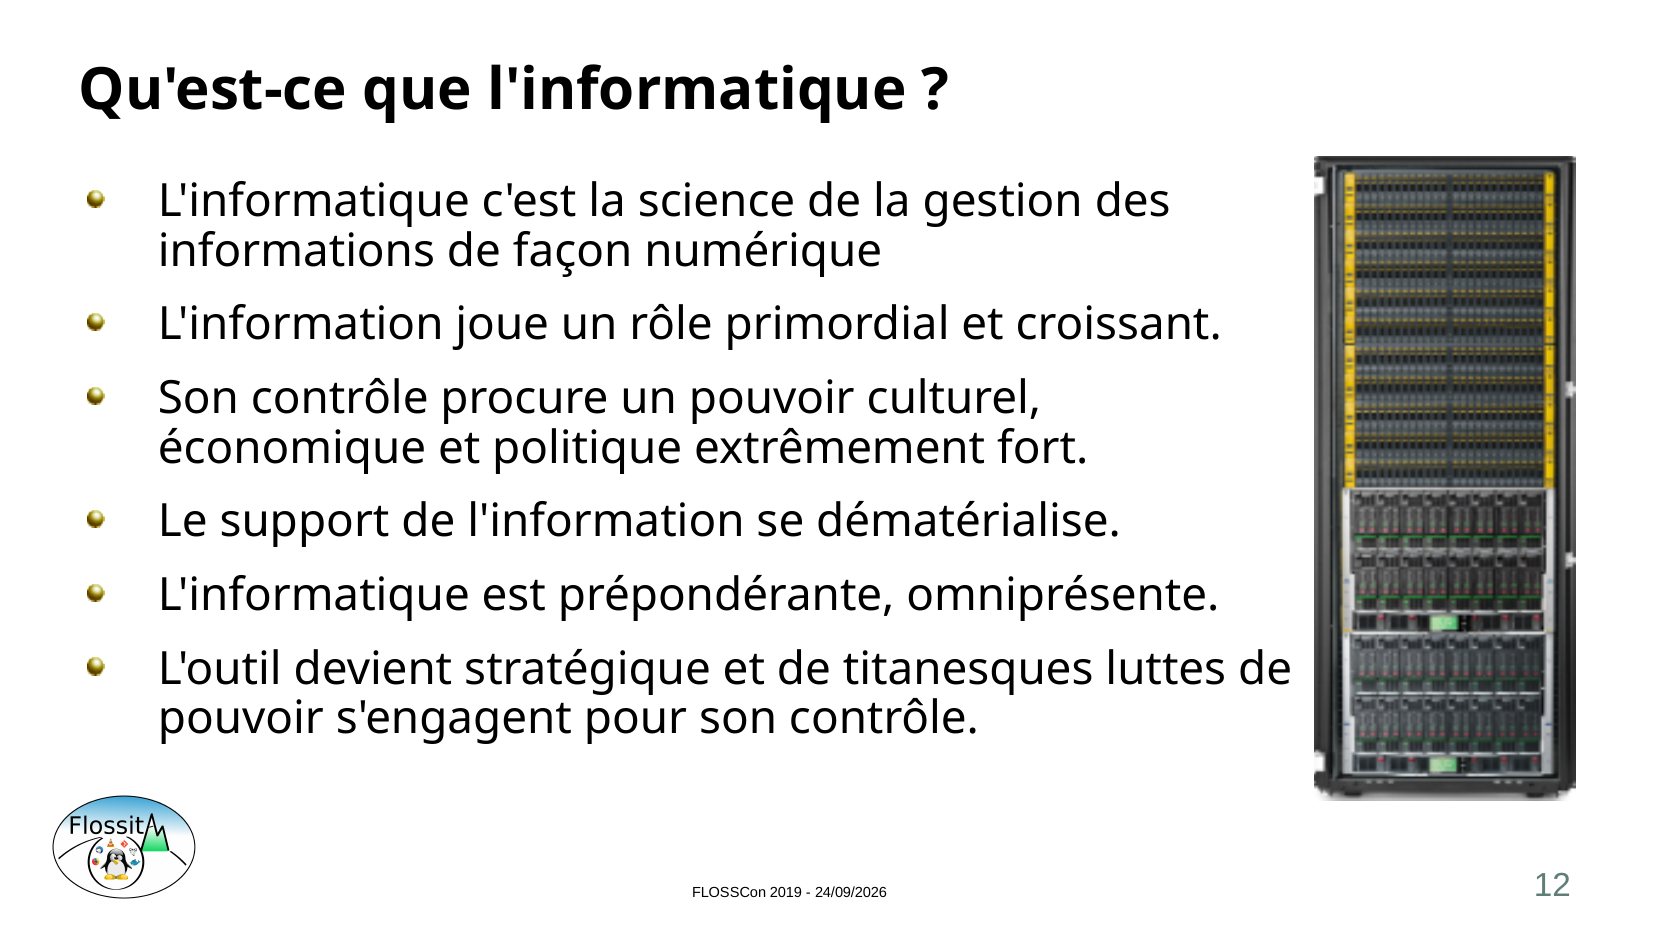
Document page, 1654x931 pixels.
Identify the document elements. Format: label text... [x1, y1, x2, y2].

list L'informatique c'est la science de la gestion des informations de façon numérique L'information joue un rôle primordial et croissant. Son contrôle procure un pouvoir culturel, économique et politique extrêmement fort. Le support de l'information se dématérialise. L'informatique est prépondérante, omniprésente. L'outil devient stratégique et de titanesques luttes de pouvoir s'engagent pour son contrôle. [75, 177, 1302, 931]
picture [52, 795, 75, 899]
picture [1314, 156, 1576, 801]
title Qu'est-ce que l'informatique ? [63, 43, 1311, 138]
